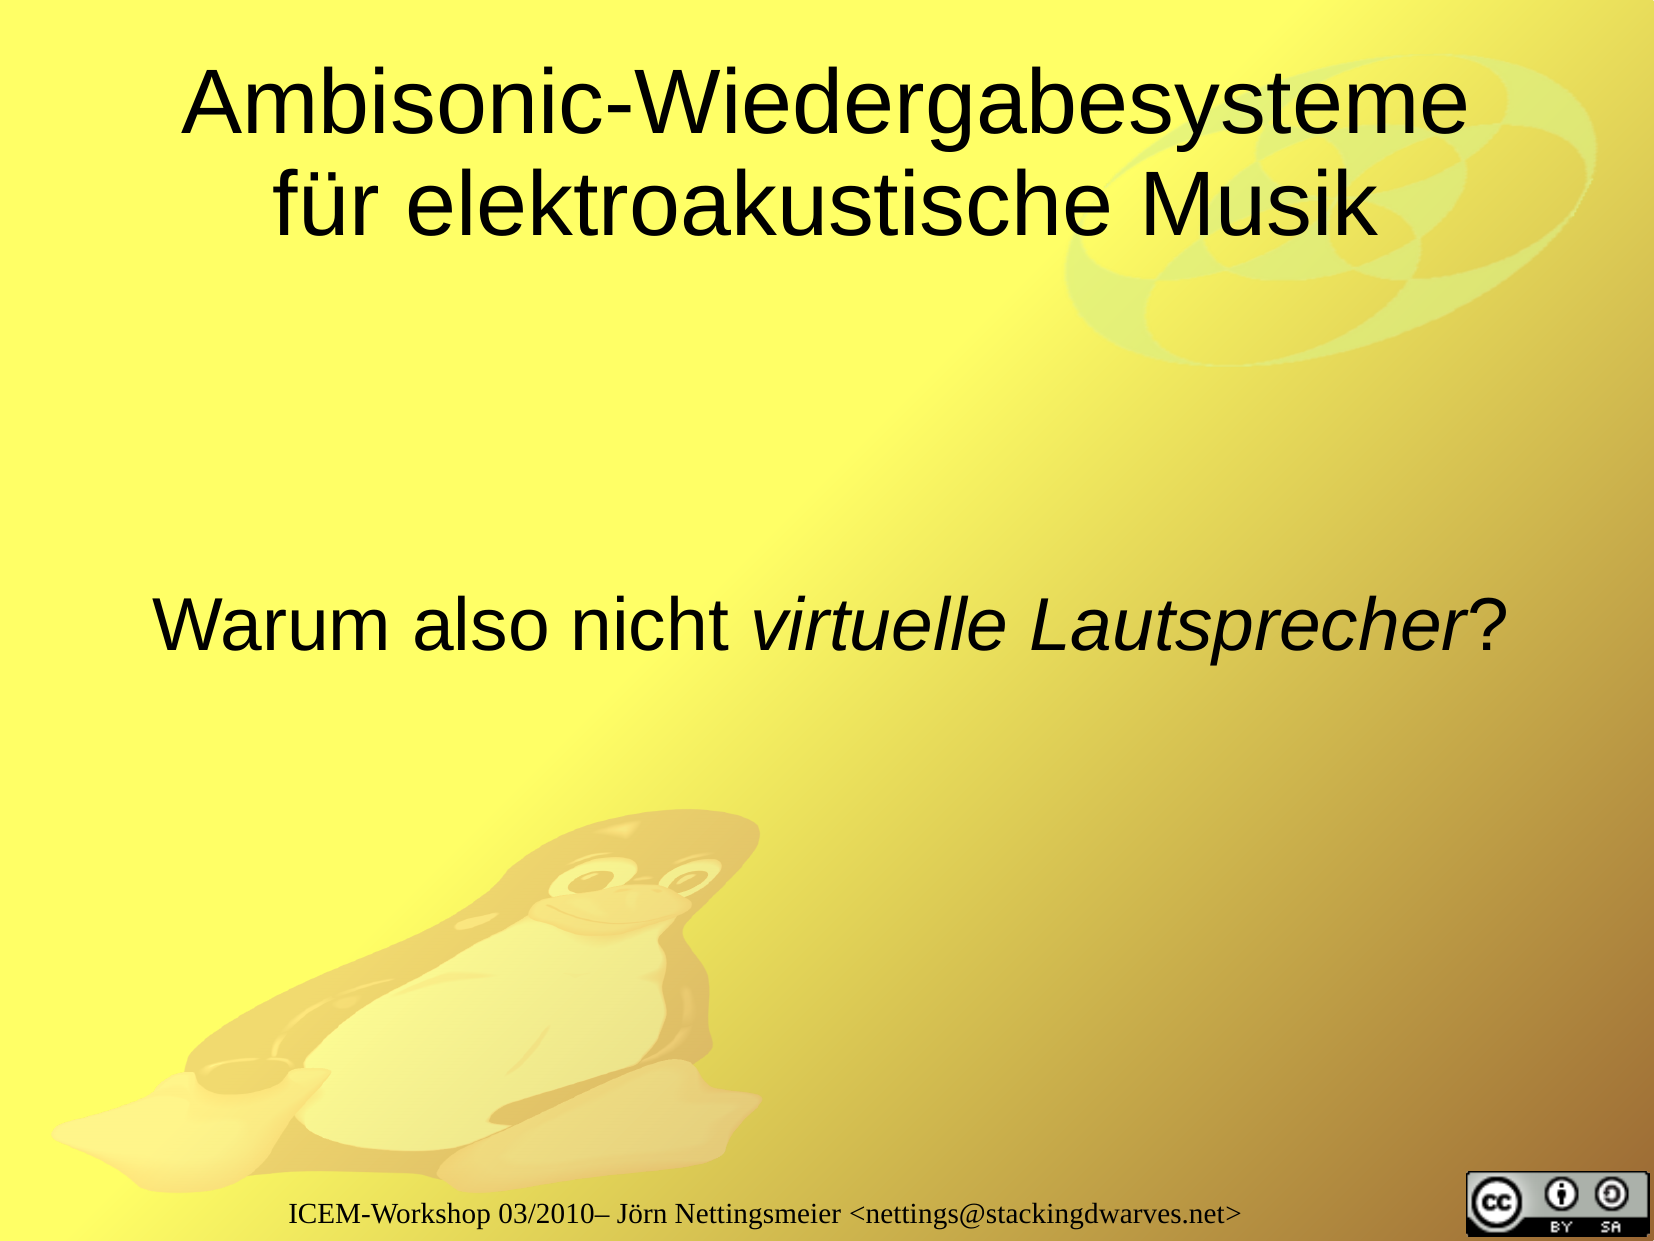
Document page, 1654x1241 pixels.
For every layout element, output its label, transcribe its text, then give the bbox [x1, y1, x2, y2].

title Ambisonic-Wiedergabesysteme für elektroakustische Musik [82, 39, 1571, 267]
list Warum also nicht virtuelle Lautsprecher? [86, 487, 1576, 901]
picture [1466, 1171, 1650, 1237]
